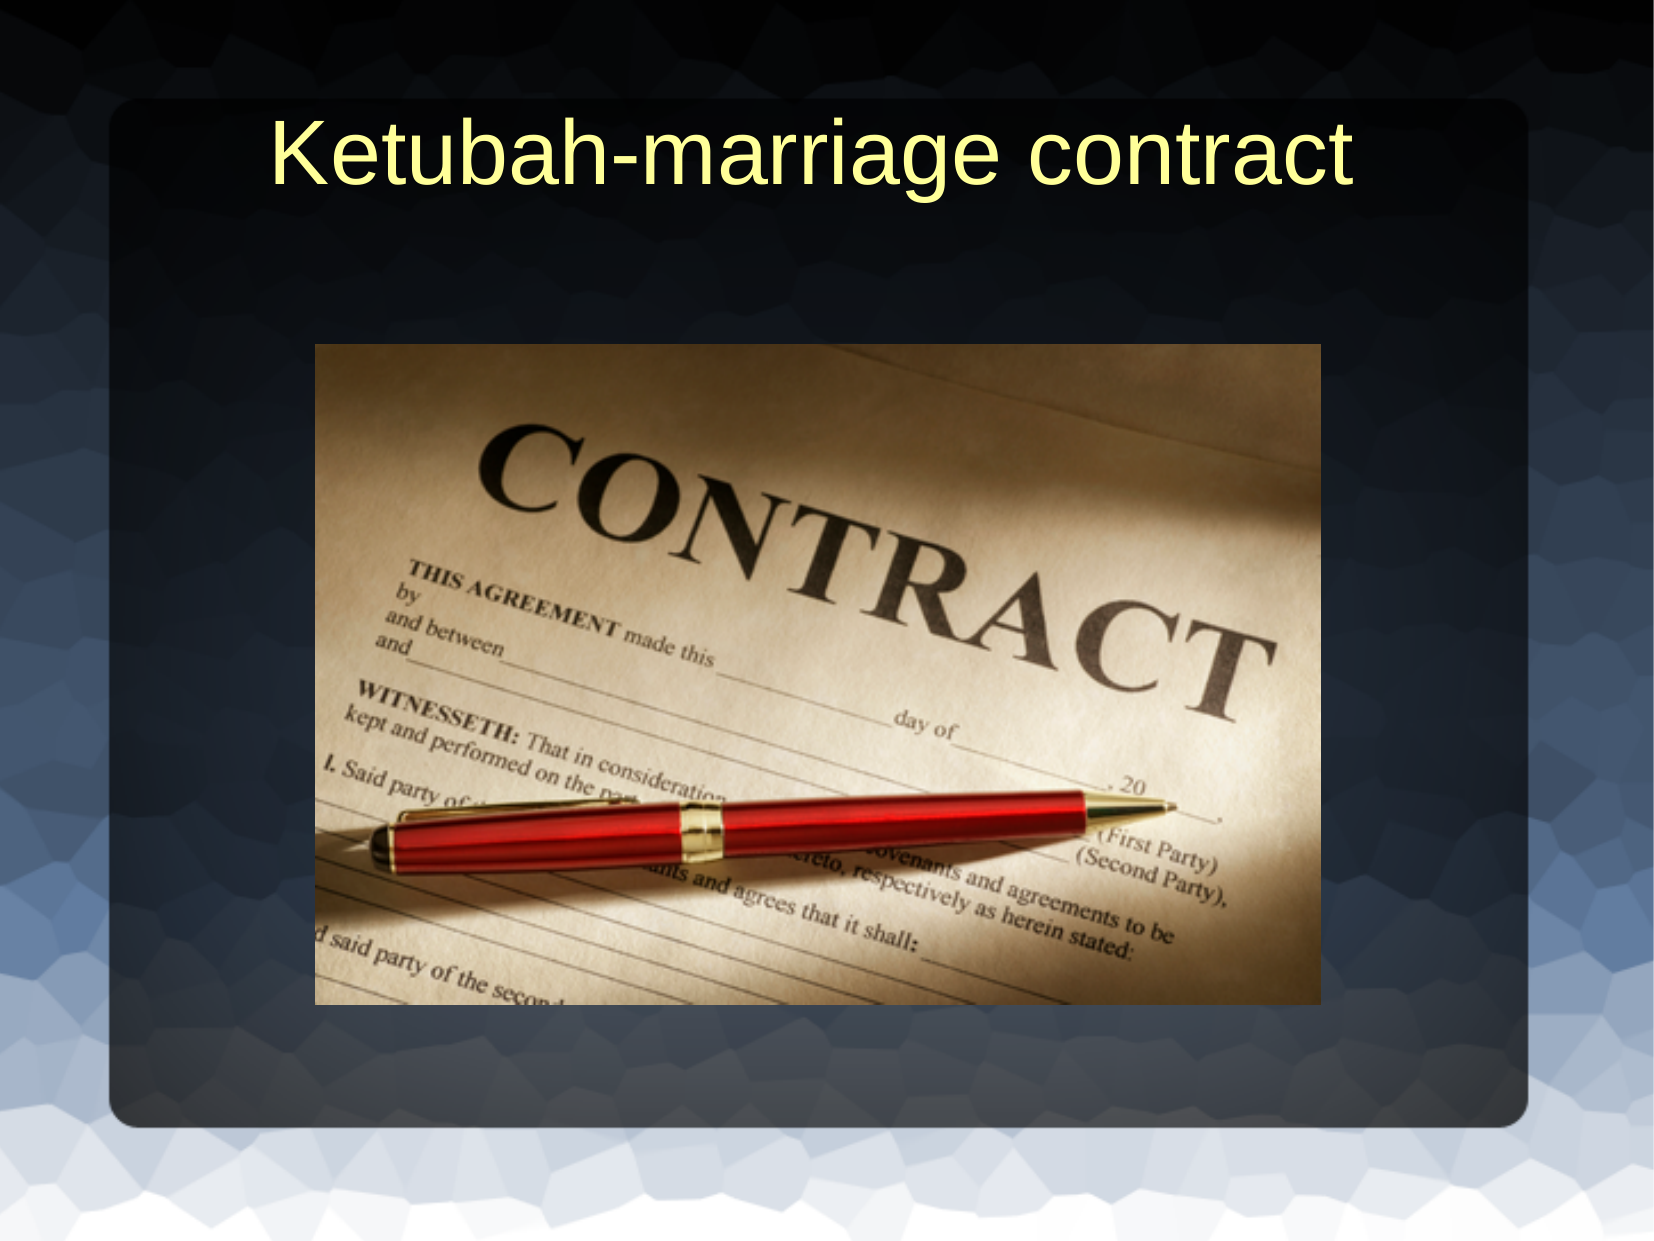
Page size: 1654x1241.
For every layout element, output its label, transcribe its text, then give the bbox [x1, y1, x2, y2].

picture [0, 0, 1654, 1241]
title Ketubah-marriage contract [118, 49, 1506, 257]
